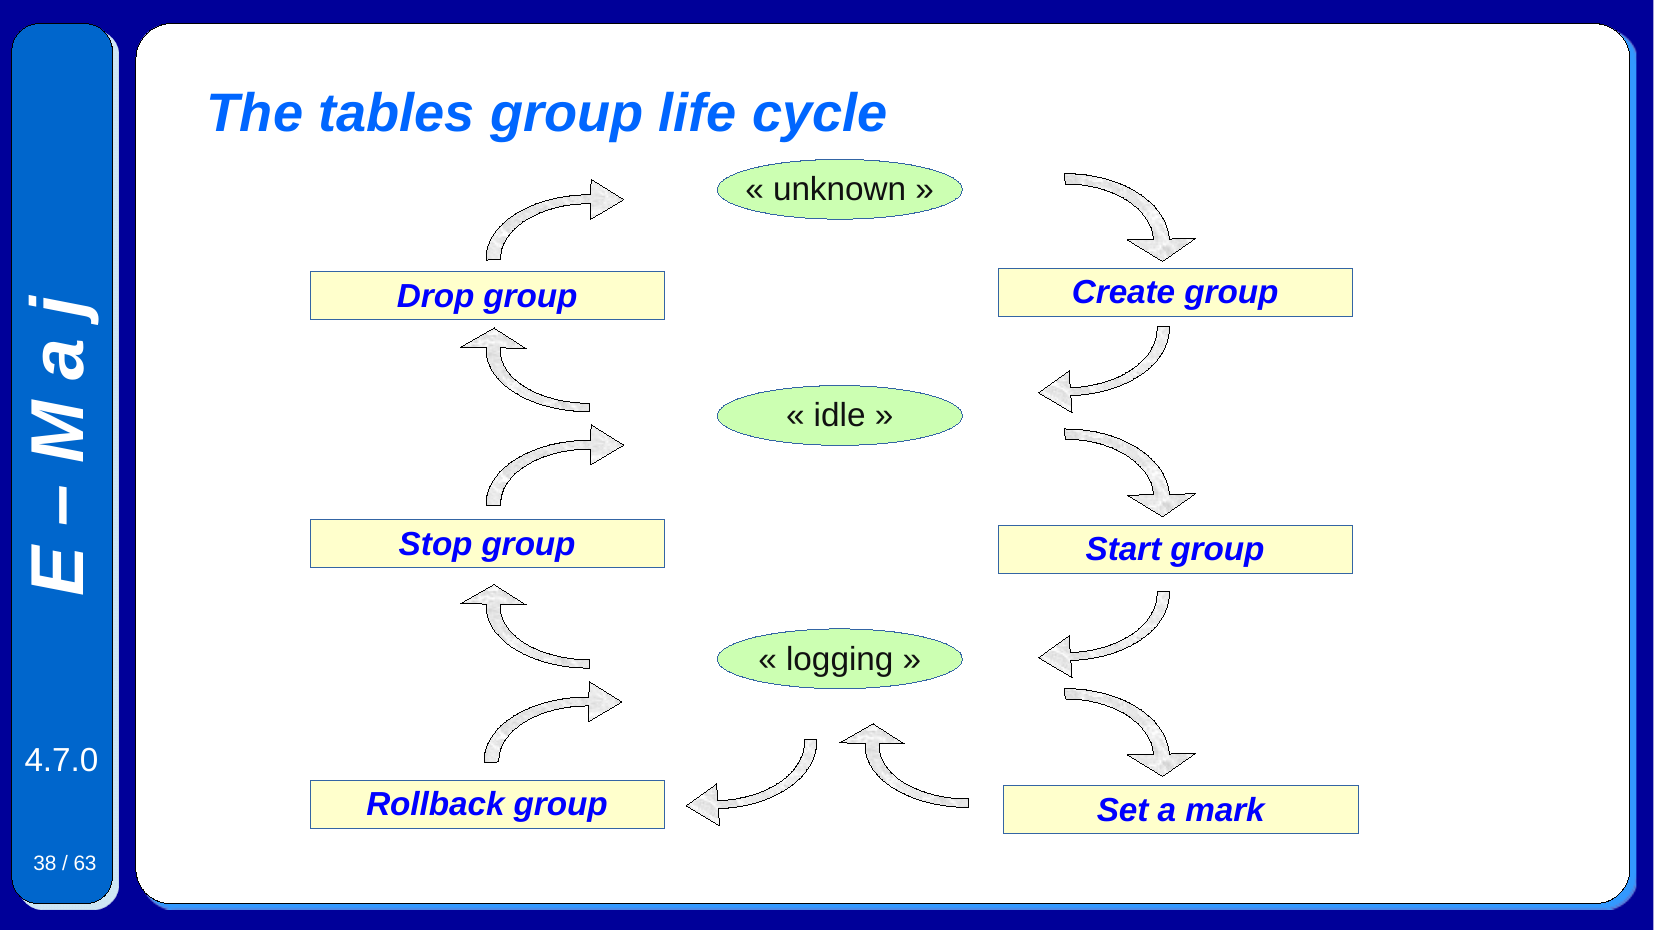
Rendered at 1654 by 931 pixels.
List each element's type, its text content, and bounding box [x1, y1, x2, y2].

text_box [486, 179, 624, 261]
text_box [1064, 173, 1196, 262]
text_box Set a mark [1003, 785, 1359, 834]
text_box « idle » [717, 385, 963, 446]
text_box [686, 739, 817, 826]
text_box [1038, 326, 1170, 413]
text_box Stop group [310, 519, 665, 568]
text_box [1038, 591, 1170, 678]
text_box Start group [998, 525, 1353, 574]
text_box [839, 723, 969, 808]
text_box Rollback group [310, 780, 665, 829]
text_box [460, 327, 590, 412]
text_box [486, 424, 624, 506]
text_box [484, 681, 622, 763]
text_box Drop group [310, 271, 665, 320]
text_box [460, 584, 590, 669]
title The tables group life cycle [206, 34, 1593, 191]
text_box Create group [998, 268, 1353, 317]
text_box « unknown » [717, 159, 963, 220]
text_box [1064, 428, 1196, 517]
text_box « logging » [717, 628, 963, 689]
text_box [1064, 688, 1196, 777]
